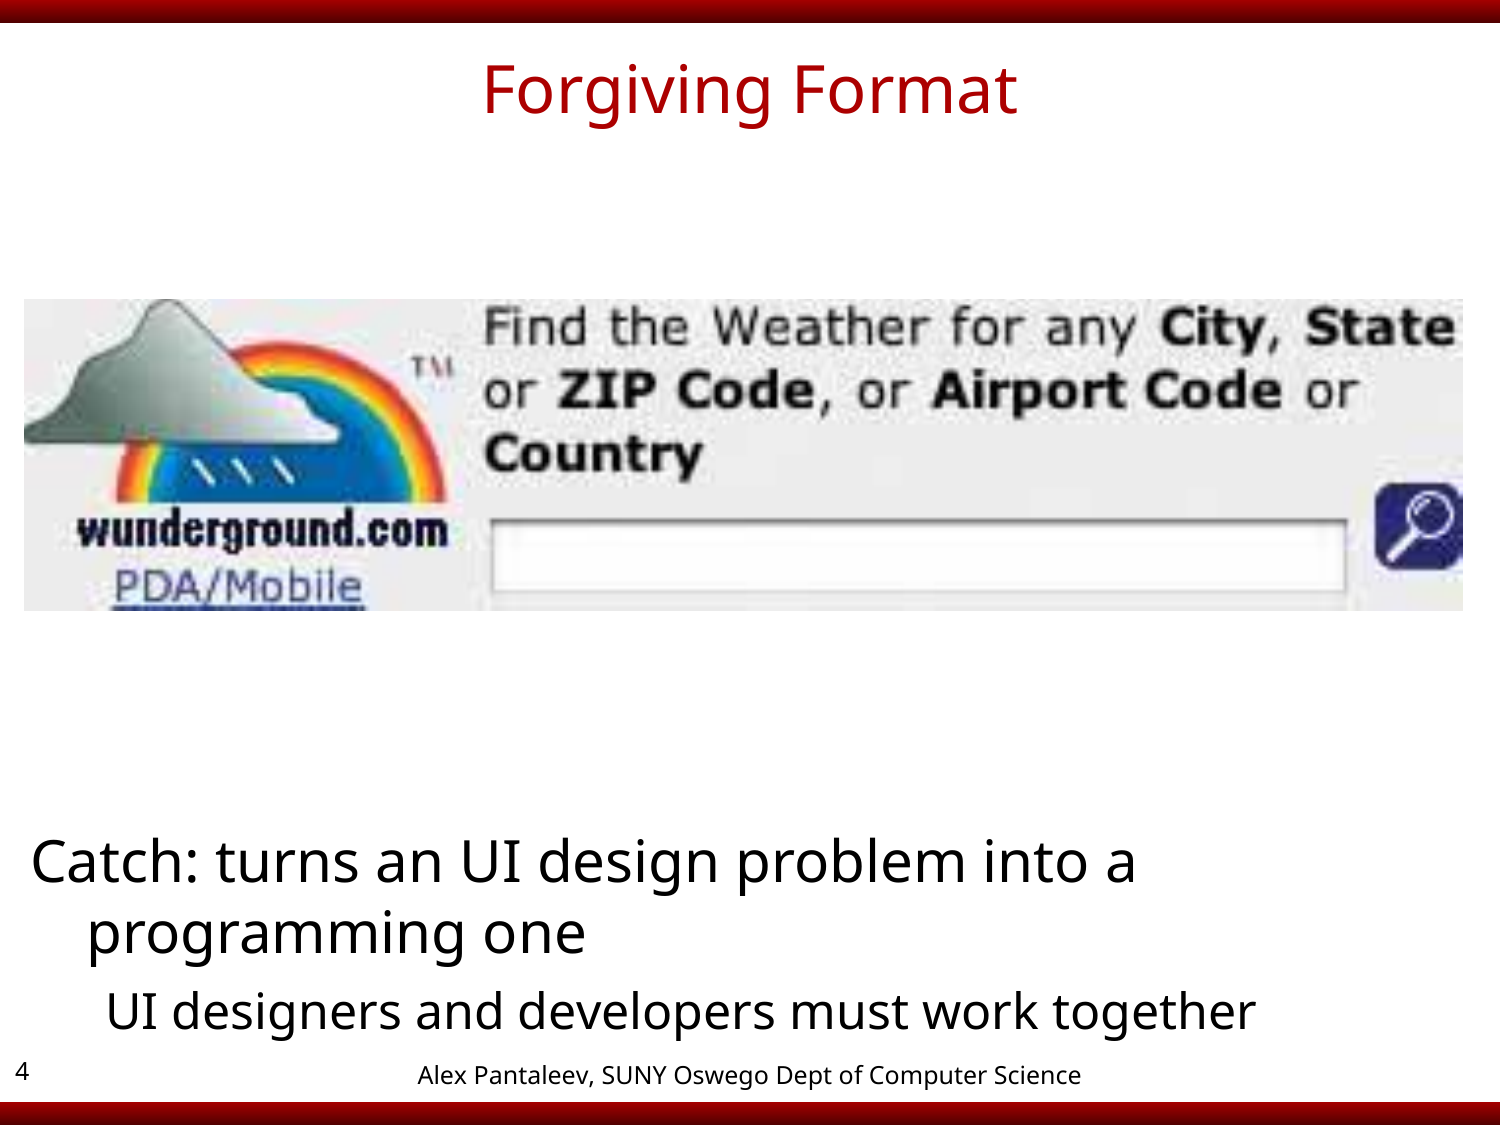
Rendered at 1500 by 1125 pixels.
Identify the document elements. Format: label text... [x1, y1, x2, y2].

title Forgiving Format [0, 24, 1500, 150]
picture [24, 299, 1463, 611]
list Catch: turns an UI design problem into a programming one UI designers and developers must work together [30, 825, 1463, 1051]
